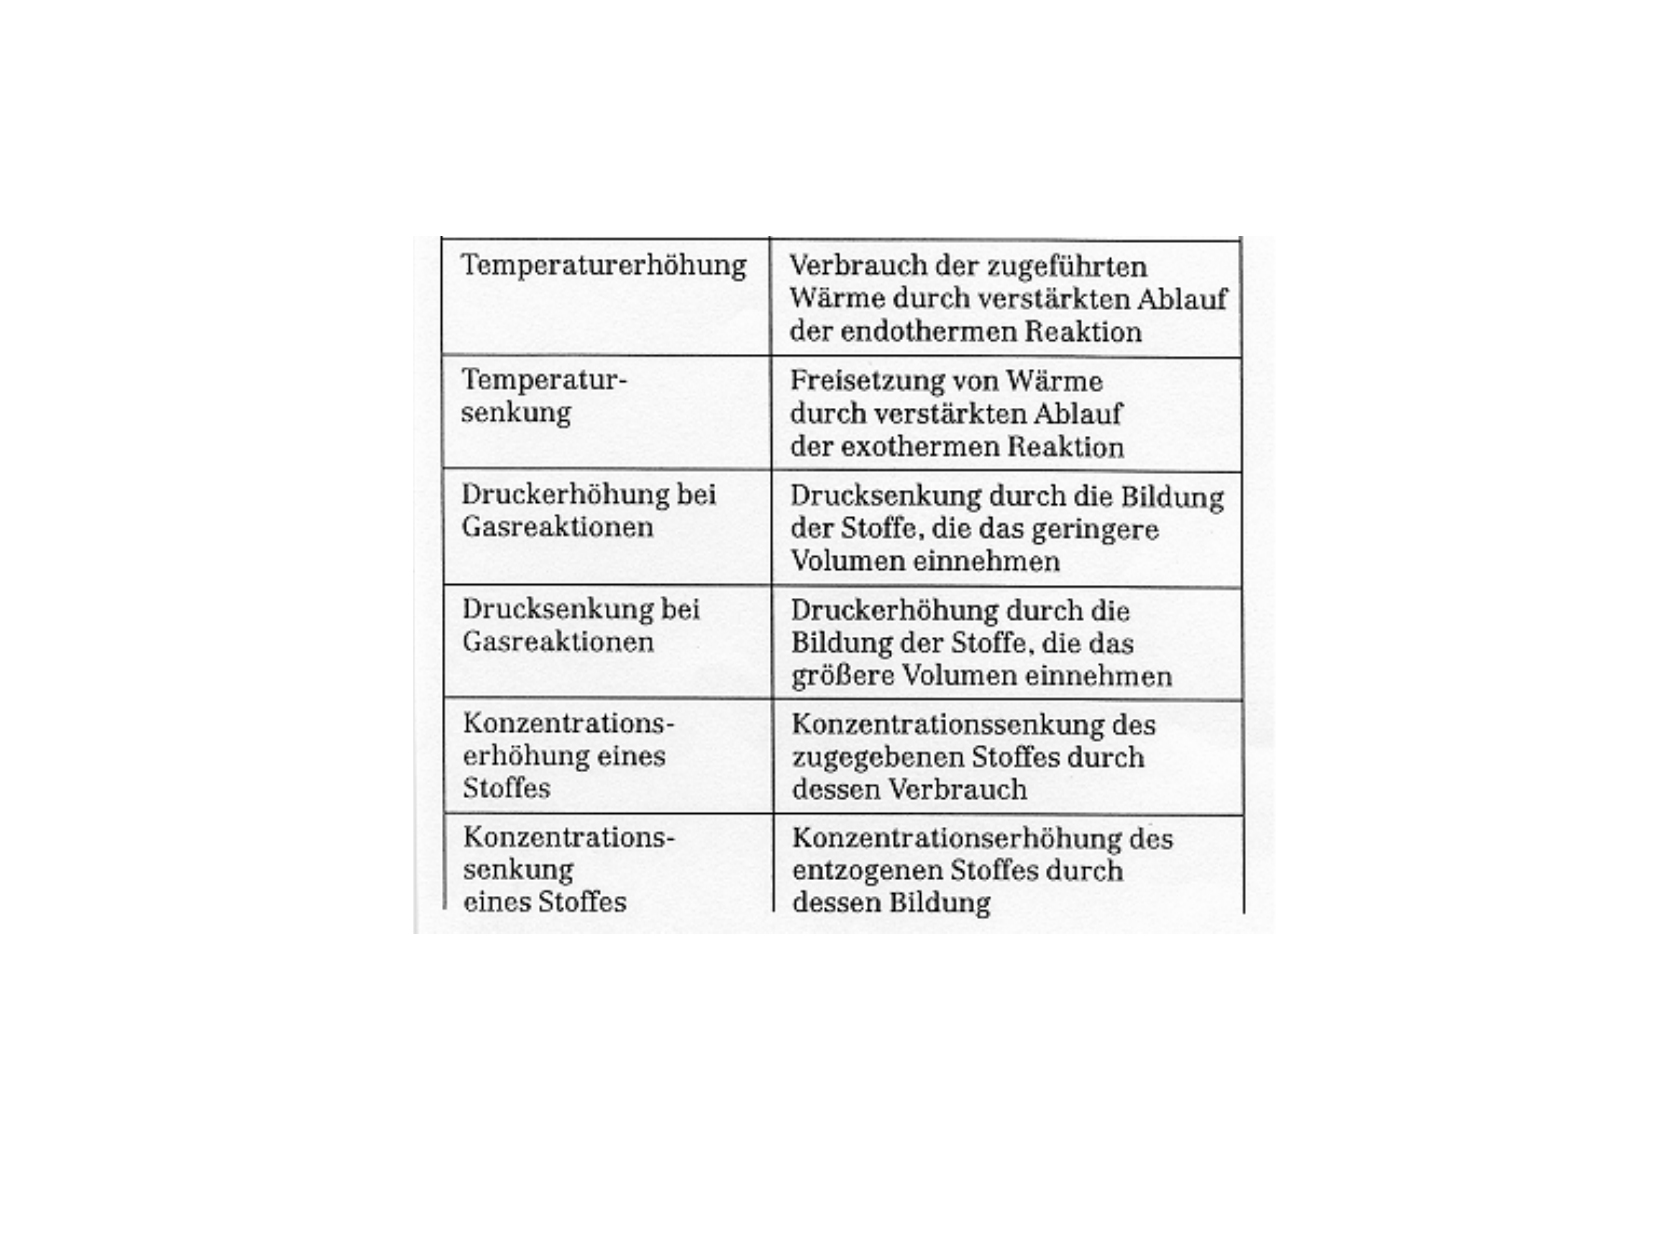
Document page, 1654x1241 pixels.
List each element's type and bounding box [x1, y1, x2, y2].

picture [413, 236, 1276, 934]
